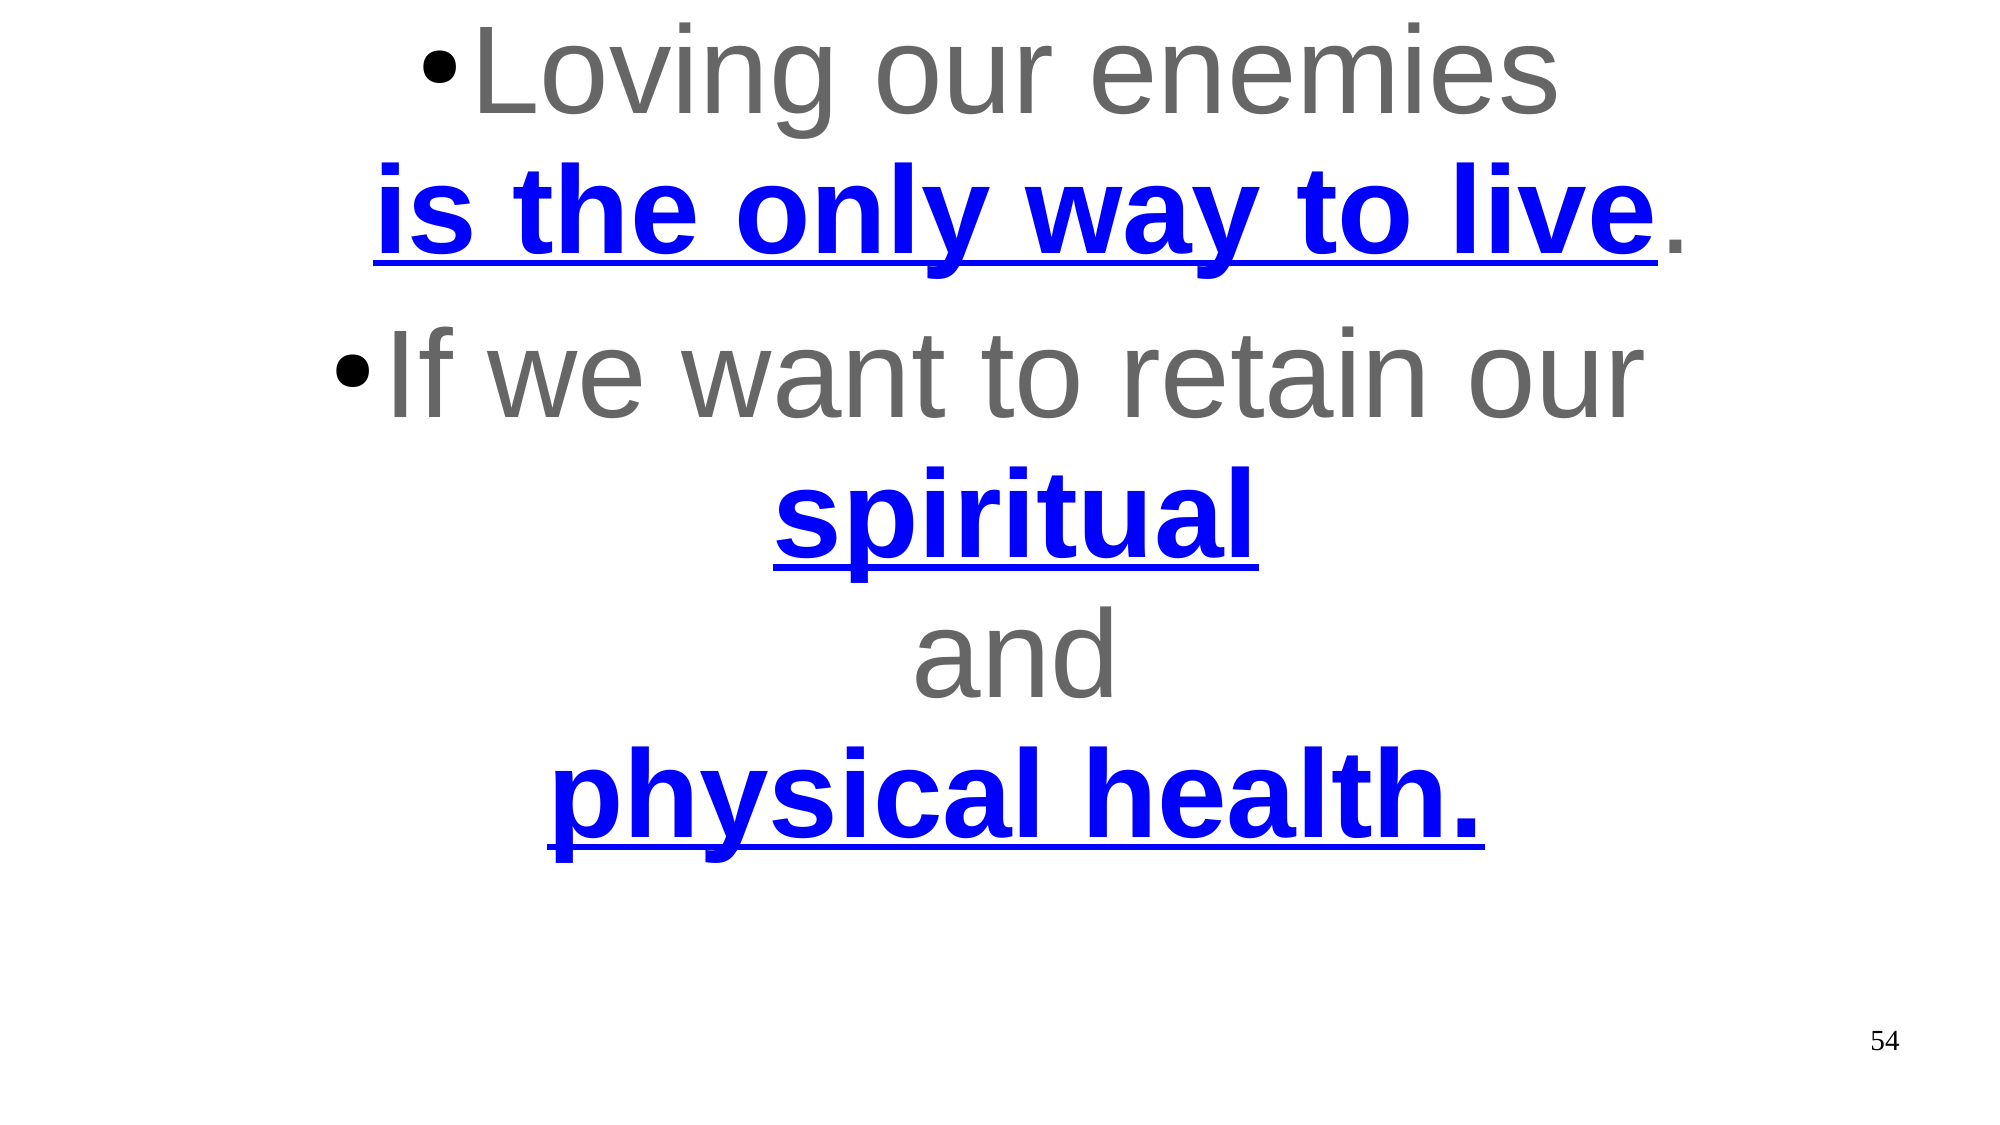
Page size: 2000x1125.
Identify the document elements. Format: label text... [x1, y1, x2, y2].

list Loving our enemies is the only way to live. If we want to retain our spiritual and physical health. [0, 0, 1996, 1123]
